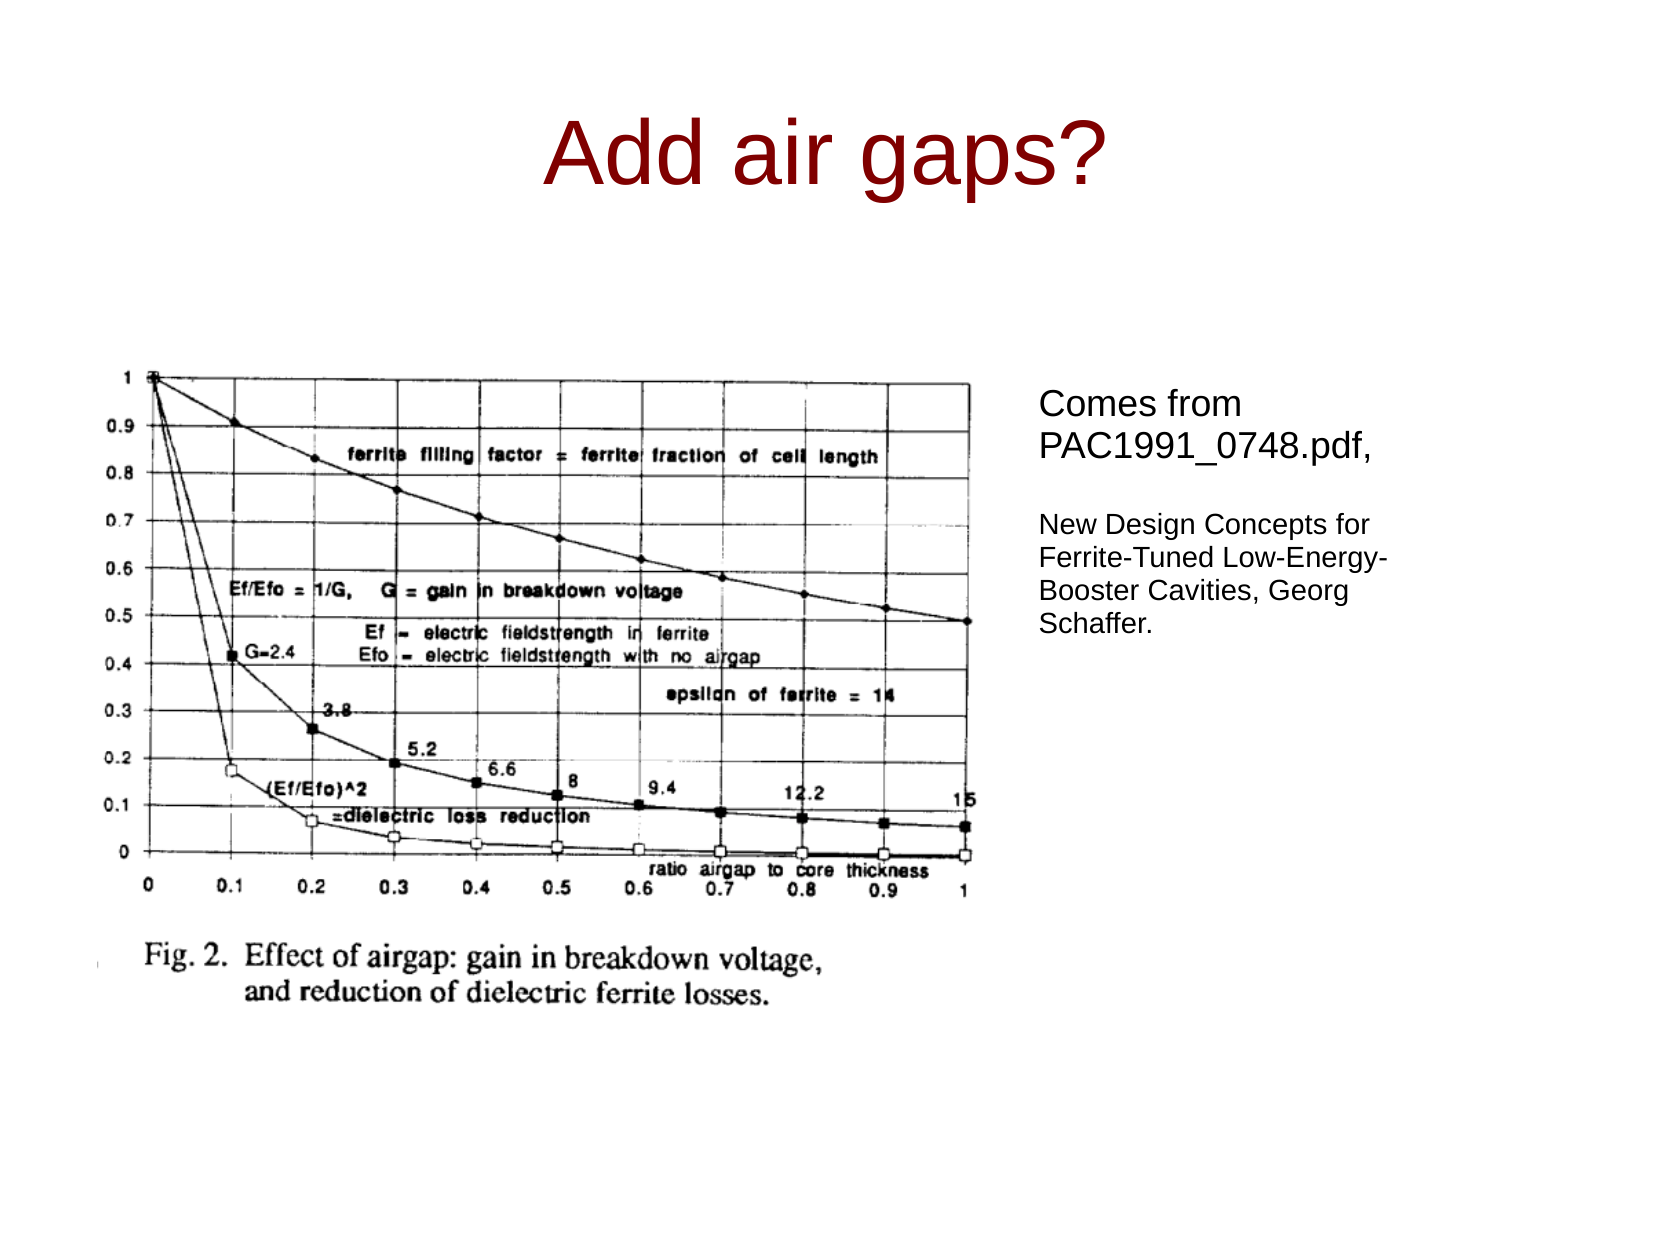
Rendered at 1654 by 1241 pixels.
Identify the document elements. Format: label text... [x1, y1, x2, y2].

picture [97, 326, 991, 1017]
title Add air gaps? [82, 49, 1571, 257]
text_box Comes from PAC1991_0748.pdf, New Design Concepts for Ferrite-Tuned Low-Energy-Booster Cavities, Georg Schaffer. [1023, 375, 1448, 613]
